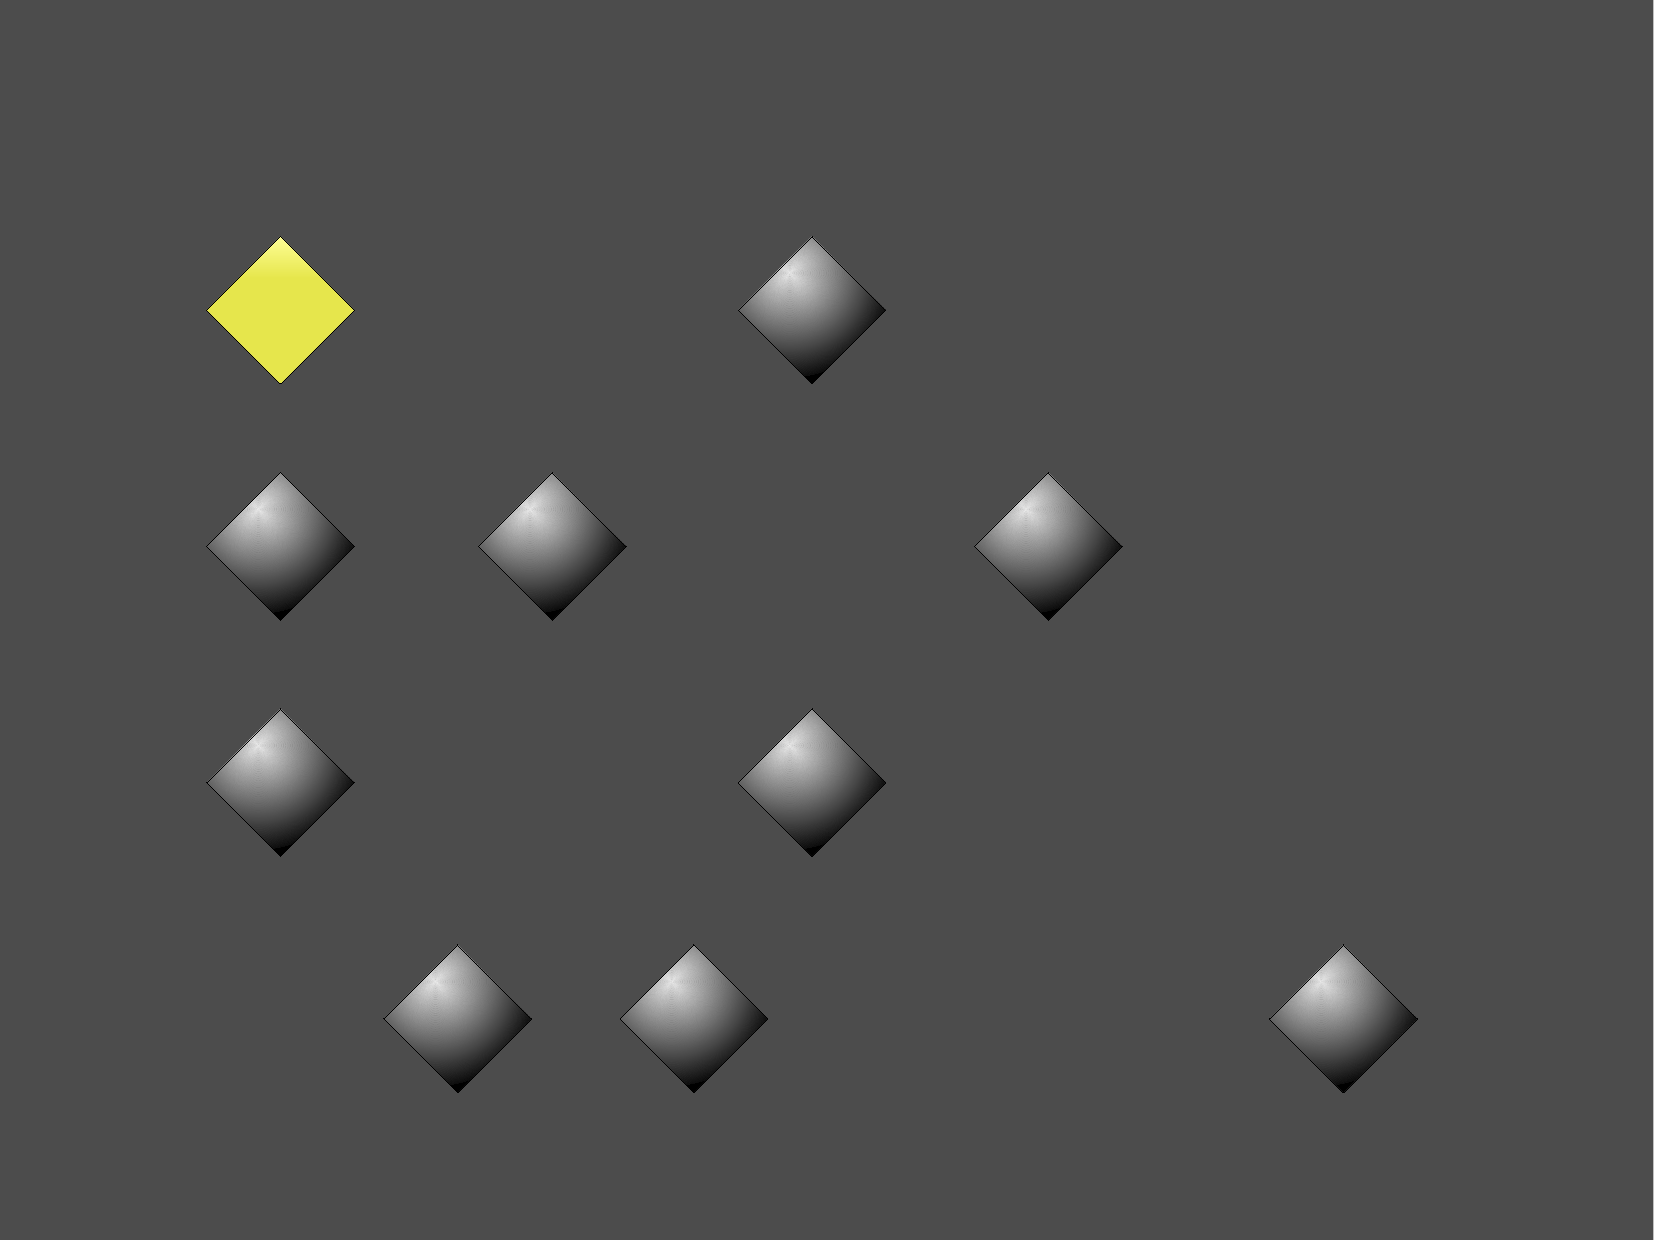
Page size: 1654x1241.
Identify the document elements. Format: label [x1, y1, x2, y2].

text_box [1269, 944, 1418, 1093]
text_box [738, 236, 886, 384]
text_box [738, 708, 886, 857]
text_box [206, 708, 355, 857]
text_box [974, 472, 1123, 621]
text_box [206, 472, 355, 621]
text_box [620, 944, 768, 1093]
text_box [383, 944, 532, 1093]
text_box [206, 236, 355, 384]
text_box [478, 472, 627, 621]
